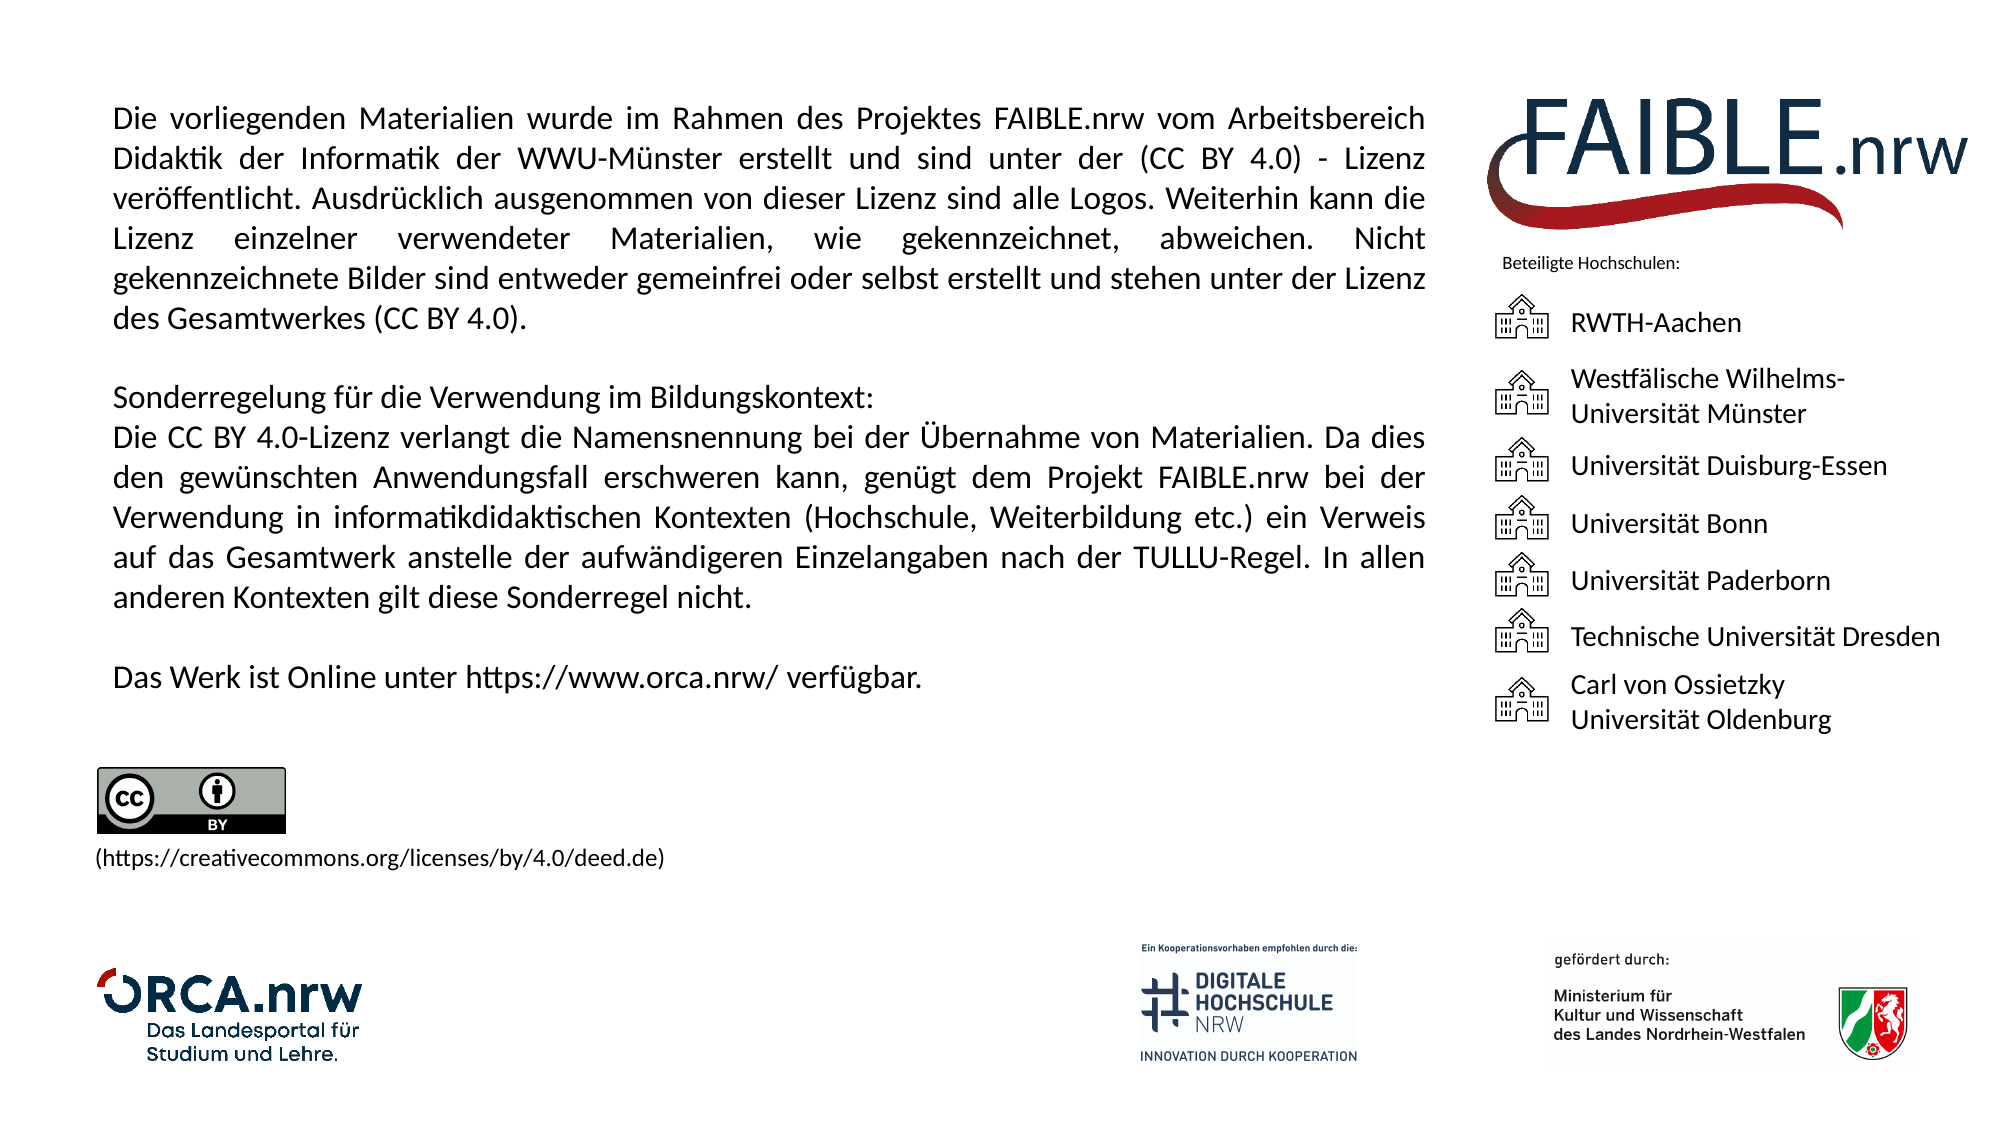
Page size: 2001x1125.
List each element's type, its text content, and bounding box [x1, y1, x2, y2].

picture [97, 767, 286, 833]
picture [97, 968, 362, 1061]
text_box (https://creativecommons.org/licenses/by/4.0/deed.de) [79, 833, 1080, 879]
text_box Westfälische Wilhelms- Universität Münster [1555, 351, 1866, 438]
text_box Universität Bonn [1556, 496, 1793, 548]
picture [1487, 98, 1968, 230]
text_box Beteiligte Hochschulen: [1487, 243, 1704, 282]
picture [1543, 935, 1918, 1072]
picture [1141, 944, 1357, 1061]
text_box Die vorliegenden Materialien wurde im Rahmen des Projektes FAIBLE.nrw vom Arbeitsbereich Didaktik der Informatik der WWU-Münster erstellt und sind unter der (CC BY 4.0) - Lizenz veröffentlicht. Ausdrücklich ausgenommen von dieser Lizenz sind alle Logos. Weiterhin kann die Lizenz einzelner verwendeter Materialien, wie gekennzeichnet, abweichen. Nicht gekennzeichnete Bilder sind entweder gemeinfrei oder selbst erstellt und stehen unter der Lizenz des Gesamtwerkes (CC BY 4.0). Sonderregelung für die Verwendung im Bildungskontext: Die CC BY 4.0-Lizenz verlangt die Namensnennung bei der Übernahme von Materialien. Da dies den gewünschten Anwendungsfall erschweren kann, genügt dem Projekt FAIBLE.nrw bei der Verwendung in informatikdidaktischen Kontexten (Hochschule, Weiterbildung etc.) ein Verweis auf das Gesamtwerk anstelle der aufwändigeren Einzelangaben nach der TULLU-Regel. In allen anderen Kontexten gilt diese Sonderregel nicht. Das Werk ist Online unter https://www.orca.nrw/ verfügbar. [97, 88, 1451, 710]
picture [1487, 281, 1556, 350]
text_box Carl von Ossietzky Universität Oldenburg [1555, 658, 1851, 744]
text_box RWTH-Aachen [1556, 295, 1760, 347]
text_box Technische Universität Dresden [1556, 609, 1968, 661]
text_box Universität Duisburg-Essen [1556, 439, 1914, 490]
text_box Universität Paderborn [1556, 553, 1857, 605]
picture [1487, 357, 1556, 733]
